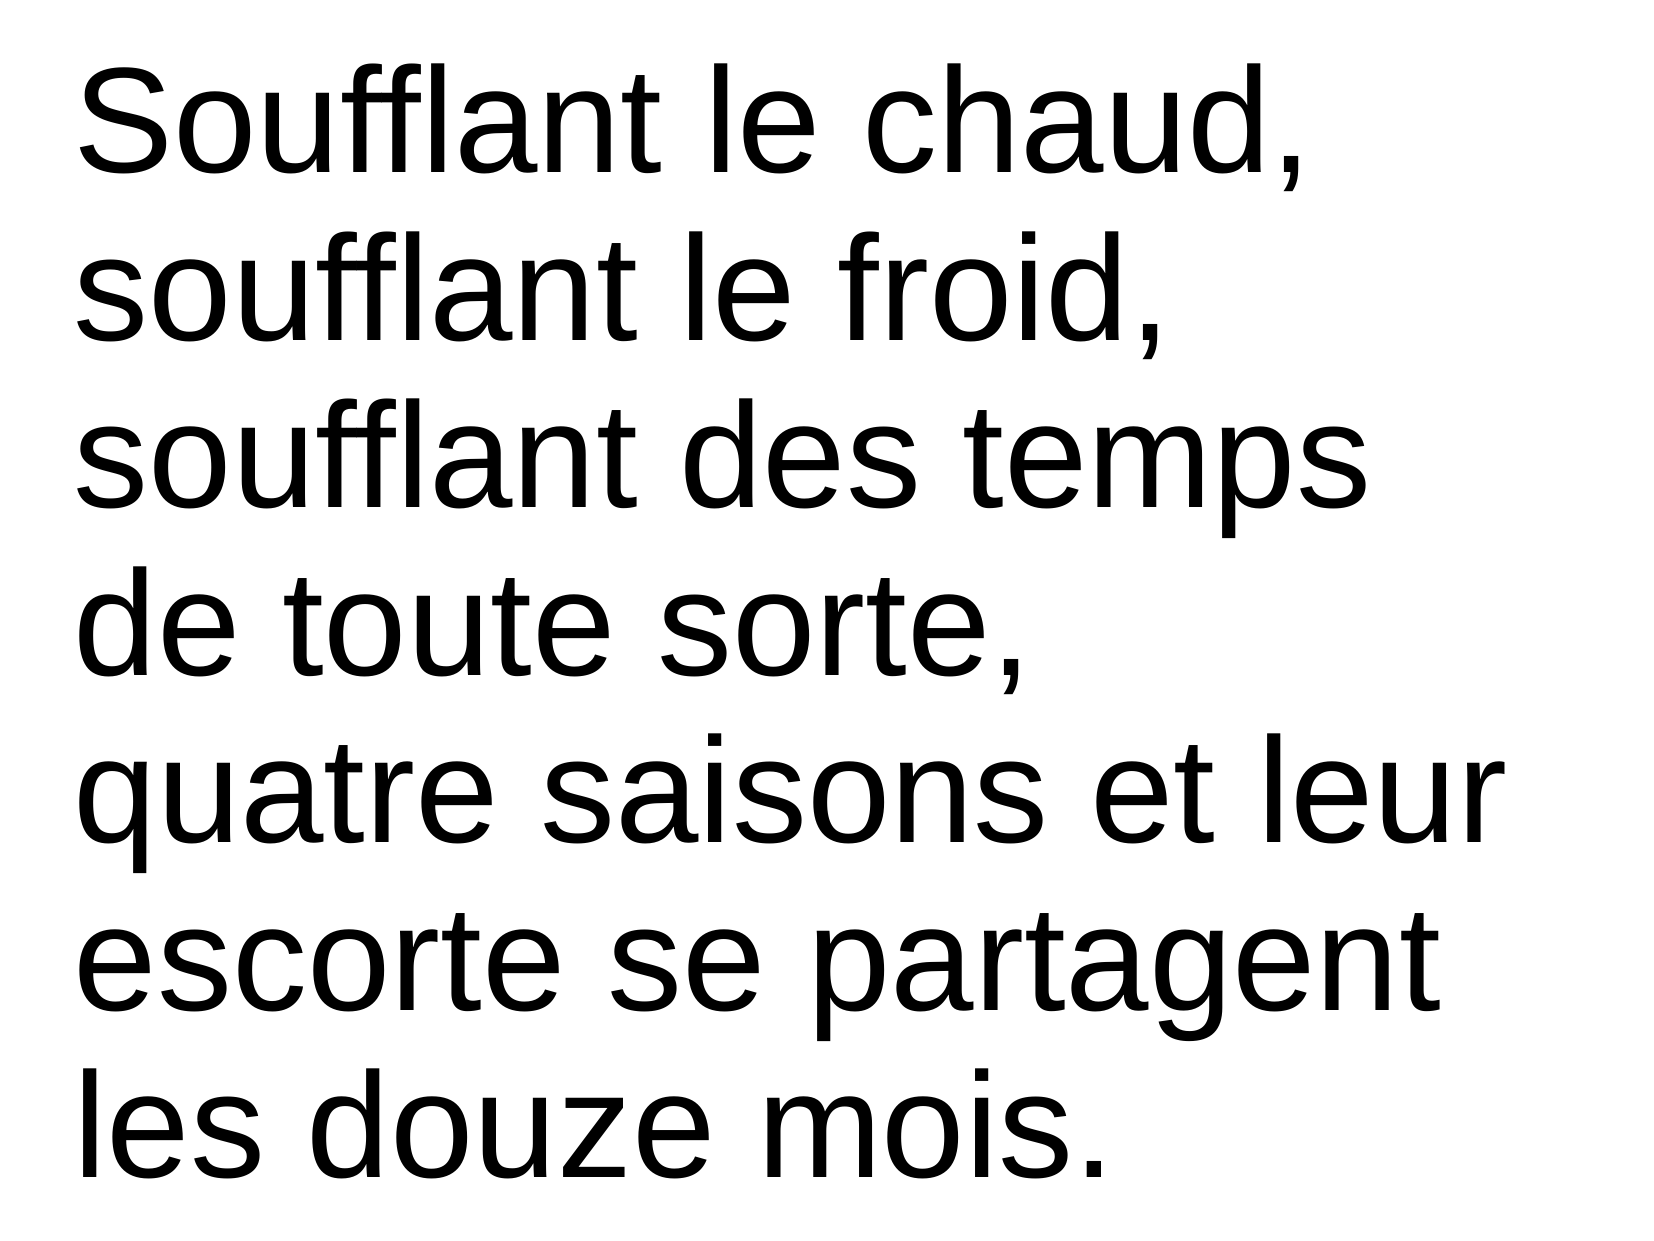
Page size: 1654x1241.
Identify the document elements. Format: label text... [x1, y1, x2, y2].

text_box Soufflant le chaud, soufflant le froid, soufflant des temps de toute sorte, quatre saisons et leur escorte se partagent les douze mois. [59, 29, 1595, 1218]
